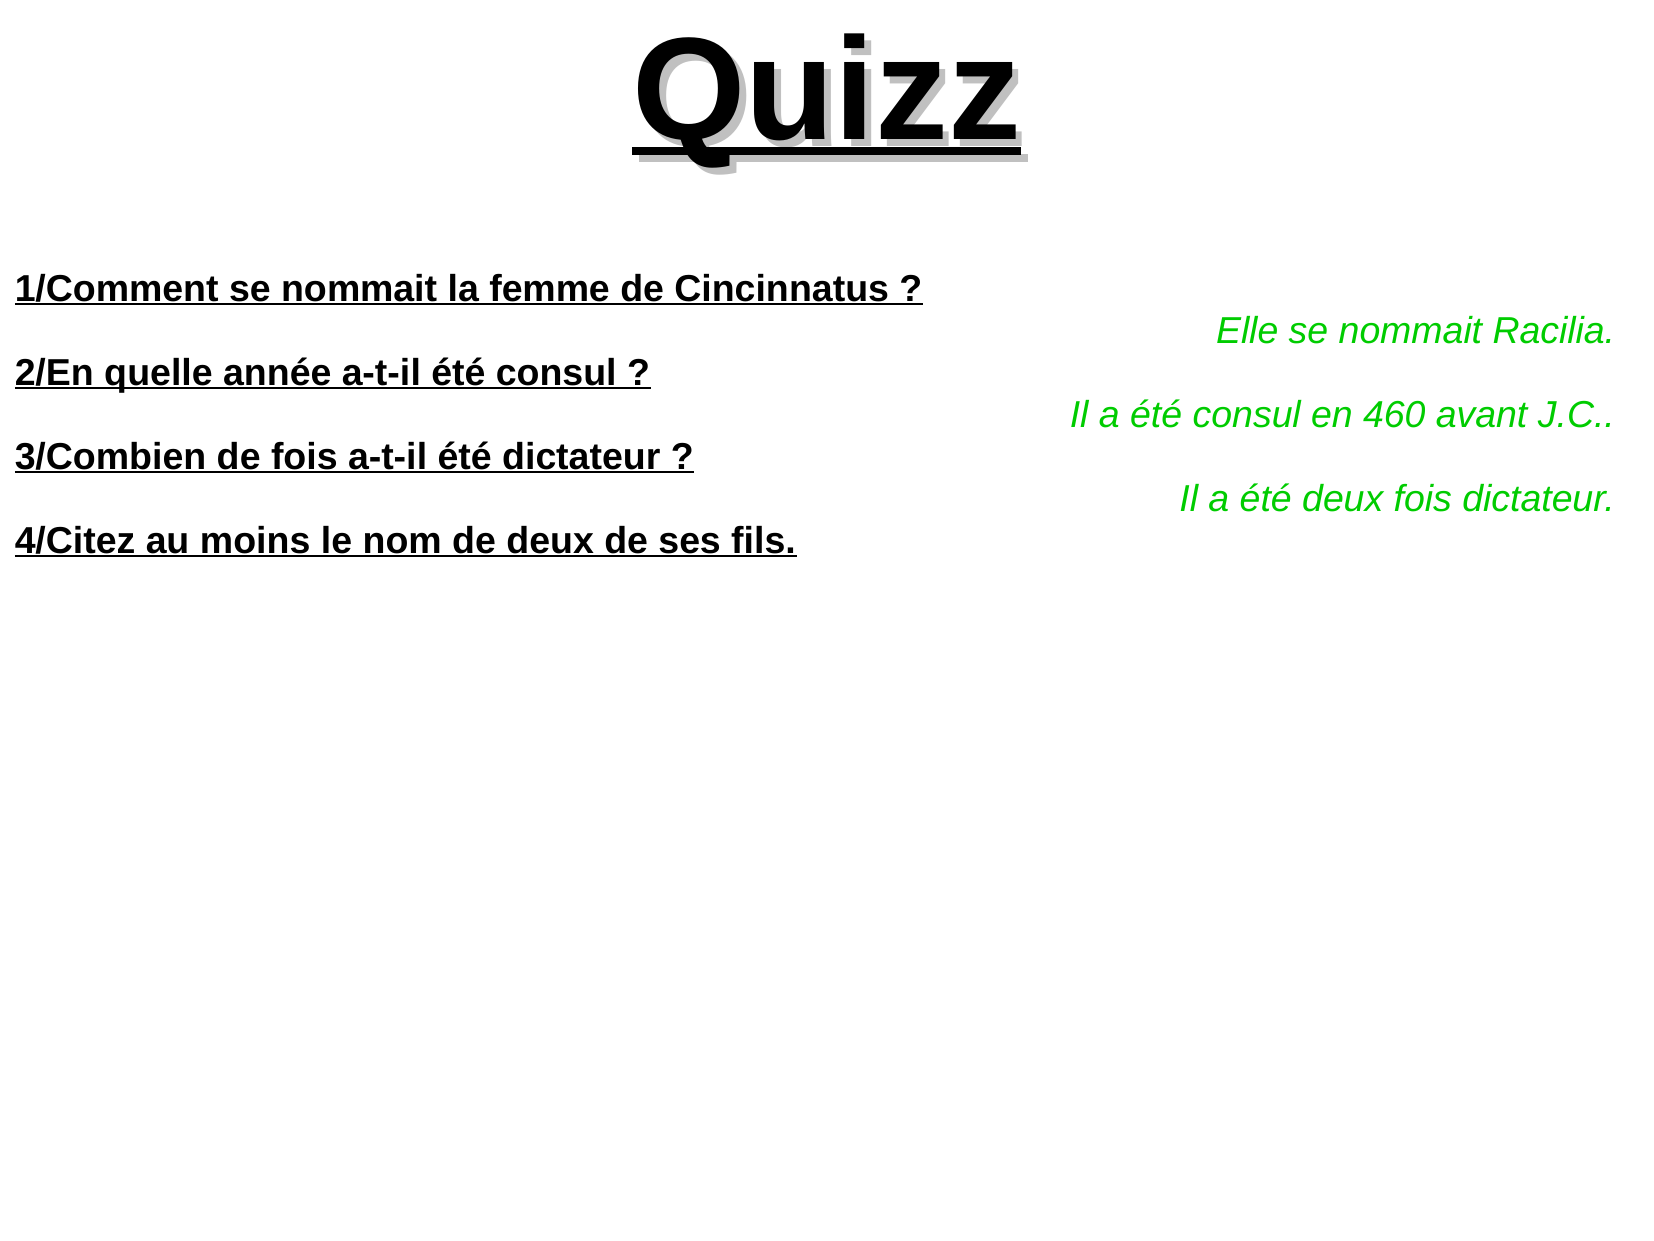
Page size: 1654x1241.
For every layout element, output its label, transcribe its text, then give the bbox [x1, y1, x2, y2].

text_box 1/Comment se nommait la femme de Cincinnatus ? Elle se nommait Racilia. 2/En quelle année a-t-il été consul ? Il a été consul en 460 avant J.C.. 3/Combien de fois a-t-il été dictateur ? Il a été deux fois dictateur. 4/Citez au moins le nom de deux de ses fils. [0, 259, 1630, 1241]
text_box Quizz [0, 0, 1654, 178]
